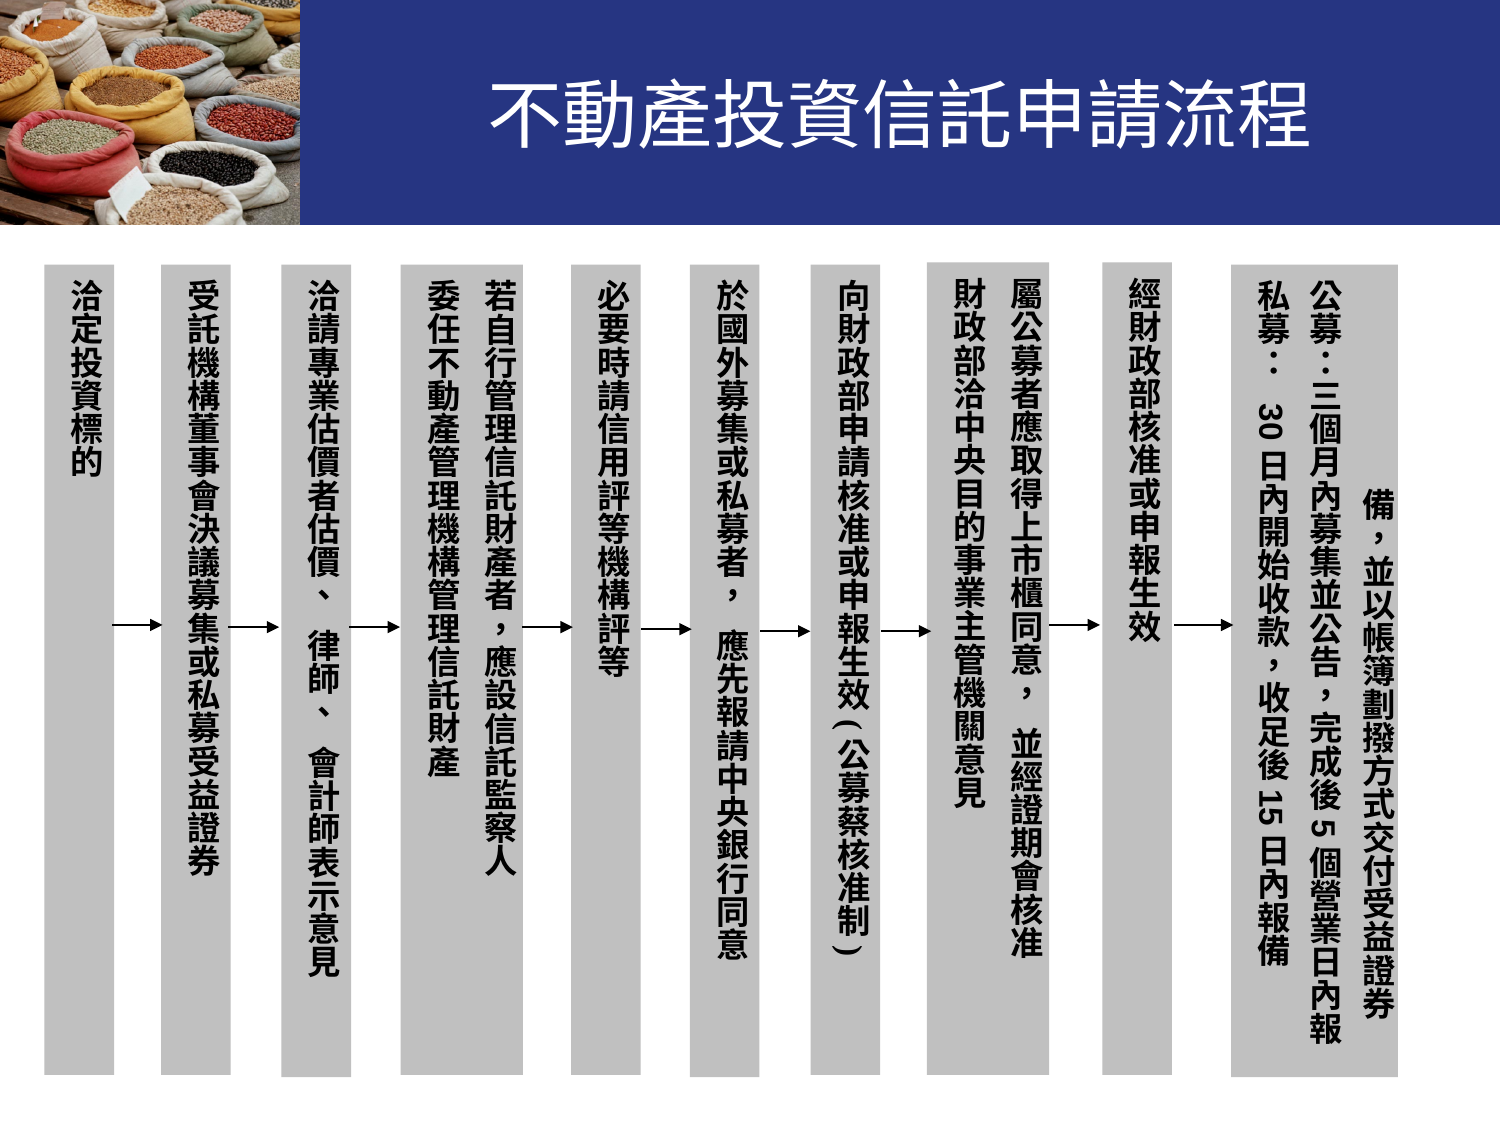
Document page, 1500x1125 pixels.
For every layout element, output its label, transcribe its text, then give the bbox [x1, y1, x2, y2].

text_box 若自行管理信託財產者，應設信託監察人 委任不動產管理機構管理信託財產 [400, 264, 523, 1075]
text_box 屬公募者應取得上市櫃同意， 並經證期會核准 財政部洽中央目的事業主管機關意見 [926, 262, 1050, 1075]
title 不動產投資信託申請流程 [300, 0, 1500, 225]
text_box 必要時請信用評等機構評等 [571, 264, 641, 1075]
text_box 洽定投資標的 [44, 264, 115, 1075]
text_box 受託機構董事會決議募集或私募受益證券 [161, 264, 231, 1075]
text_box 經財政部核准或申報生效 [1102, 262, 1172, 1075]
text_box 於國外募集或私募者， 應先報請中央銀行同意 [689, 264, 760, 1078]
text_box 備，並以帳簿劃撥方式交付受益證券 公募：三個月內募集並公告，完成後5個營業日內報 私募： 30日內開始收款，收足後15日內報備 [1231, 264, 1398, 1078]
text_box 洽請專業估價者估價、 律師、 會計師表示意見 [281, 264, 352, 1078]
picture [0, 0, 300, 225]
text_box 向財政部申請核准或申報生效(公募蔡核准制) [810, 264, 881, 1075]
